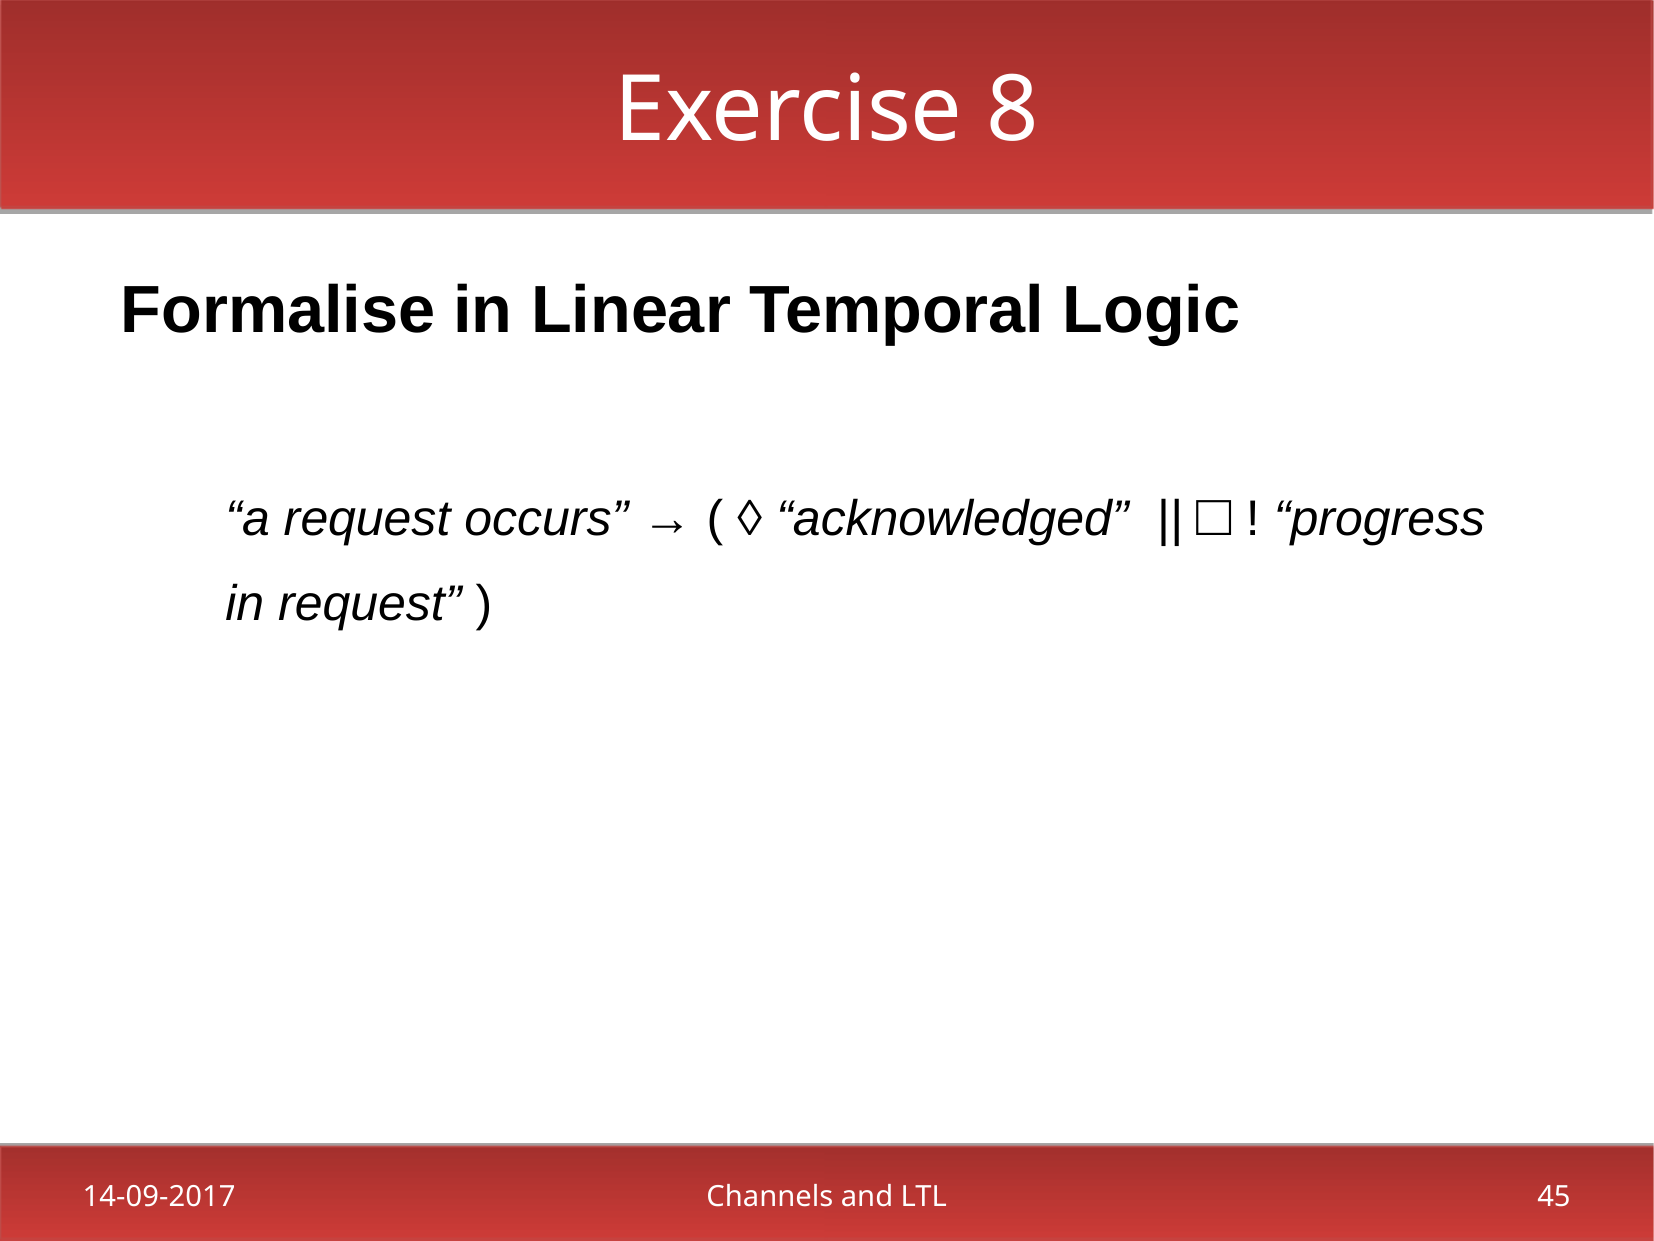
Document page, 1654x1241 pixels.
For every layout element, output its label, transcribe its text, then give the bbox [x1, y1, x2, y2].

text_box Formalise in Linear Temporal Logic [105, 264, 1259, 355]
title Exercise 8 [59, 31, 1595, 178]
text_box “a request occurs” → ( ◊ “acknowledged” || □ ! “progress in request” ) [210, 442, 1506, 607]
picture [0, 0, 1654, 214]
picture [0, 1143, 1654, 1241]
